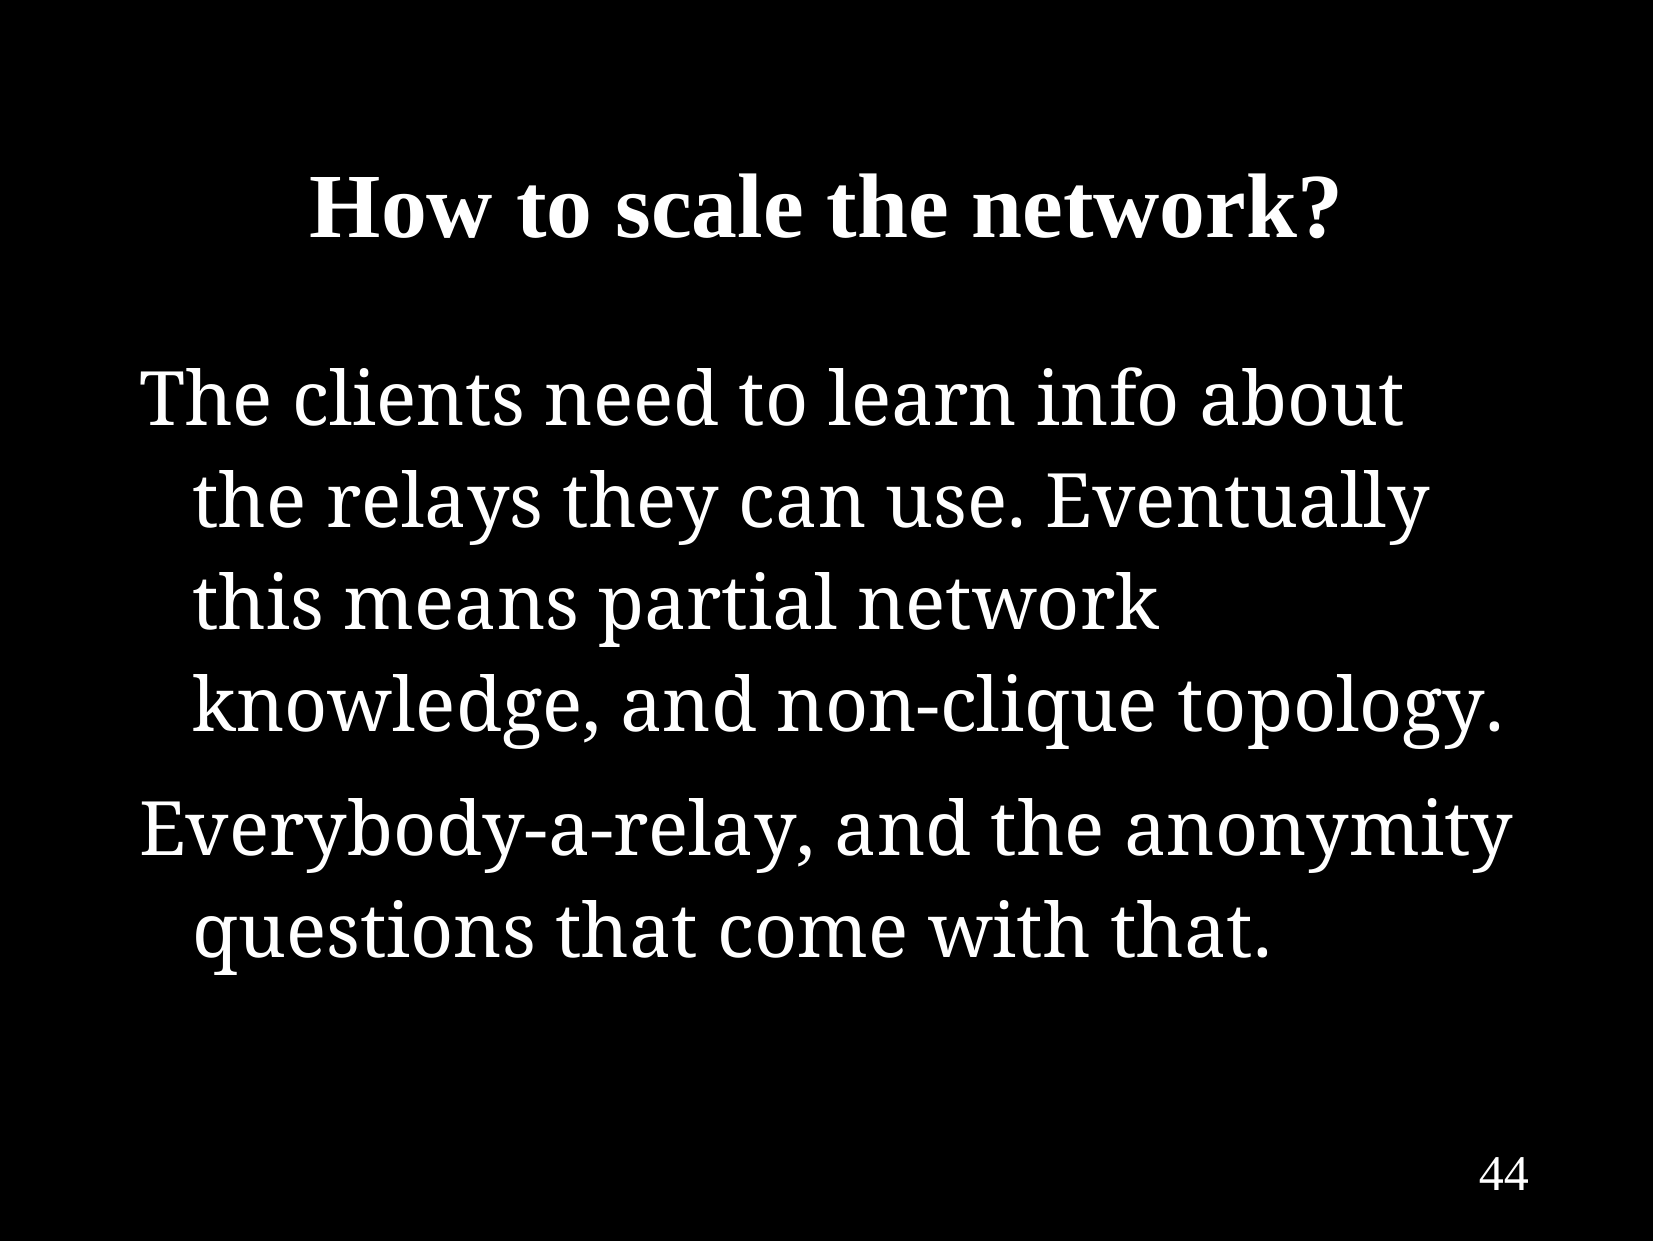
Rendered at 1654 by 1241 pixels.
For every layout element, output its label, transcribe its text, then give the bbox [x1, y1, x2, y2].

list The clients need to learn info about the relays they can use. Eventually this means partial network knowledge, and non-clique topology. Everybody-a-relay, and the anonymity questions that come with that. [121, 344, 1534, 1127]
title How to scale the network? [121, 102, 1534, 311]
